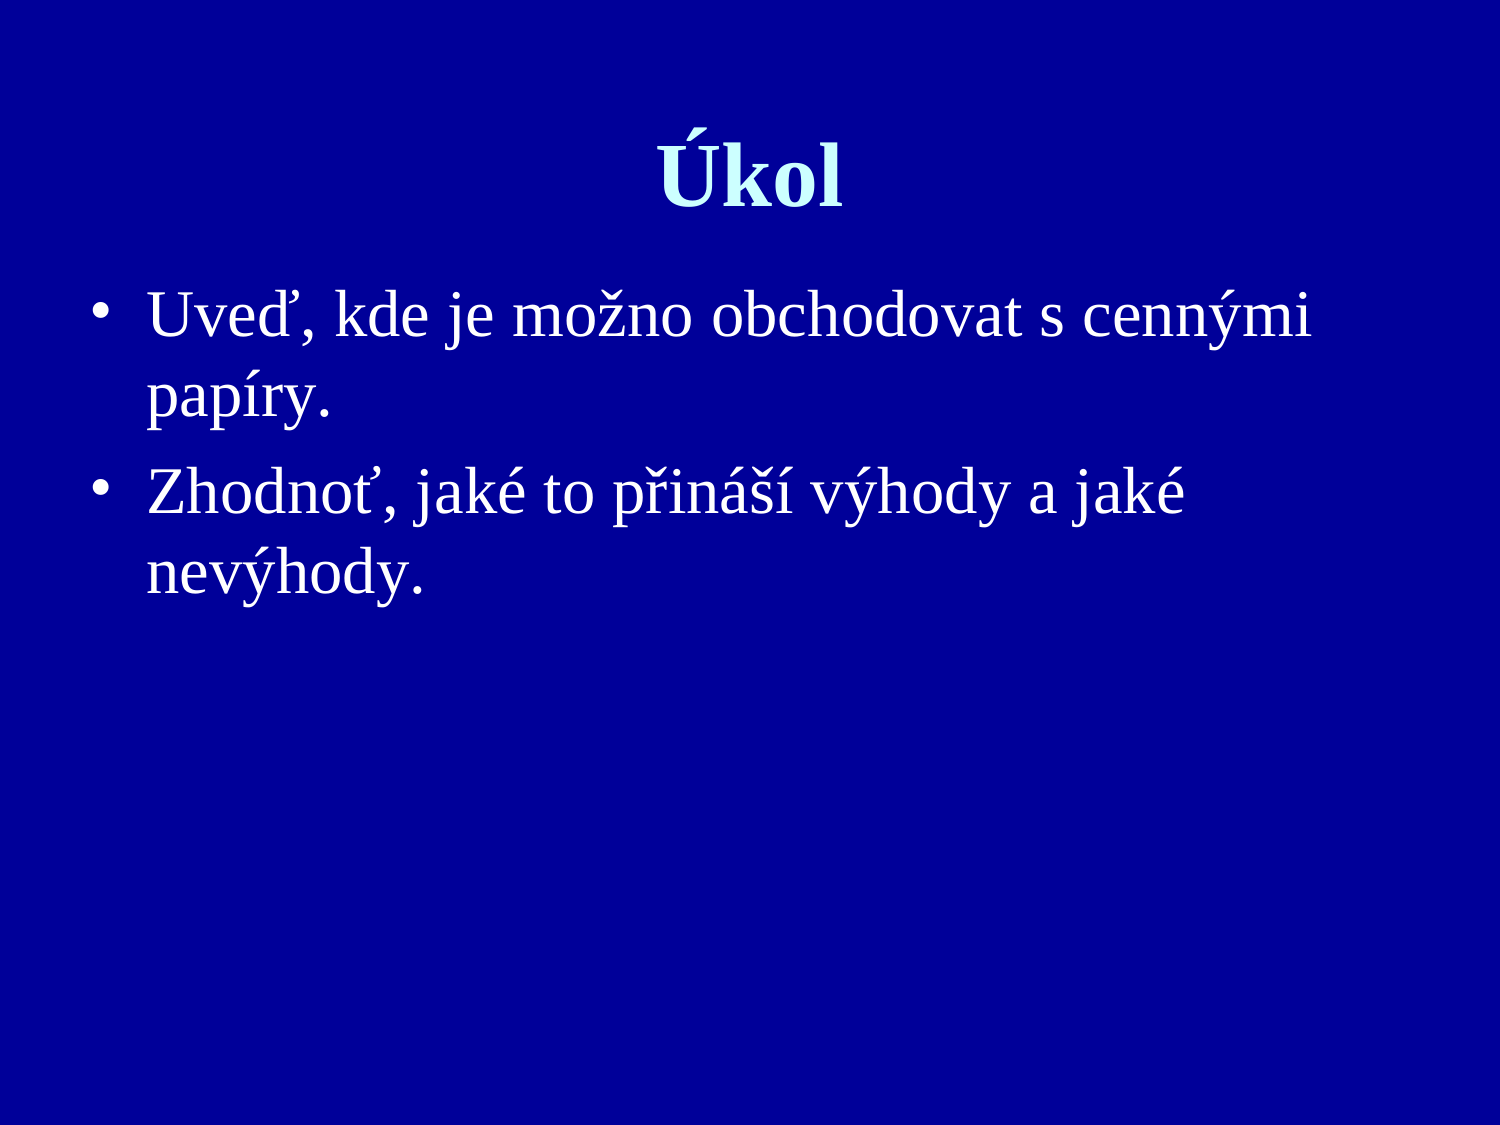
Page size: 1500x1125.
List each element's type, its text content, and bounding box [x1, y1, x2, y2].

list Uveď, kde je možno obchodovat s cennými papíry. Zhodnoť, jaké to přináší výhody a jaké nevýhody. [75, 262, 1426, 1006]
title Úkol [75, 44, 1426, 233]
